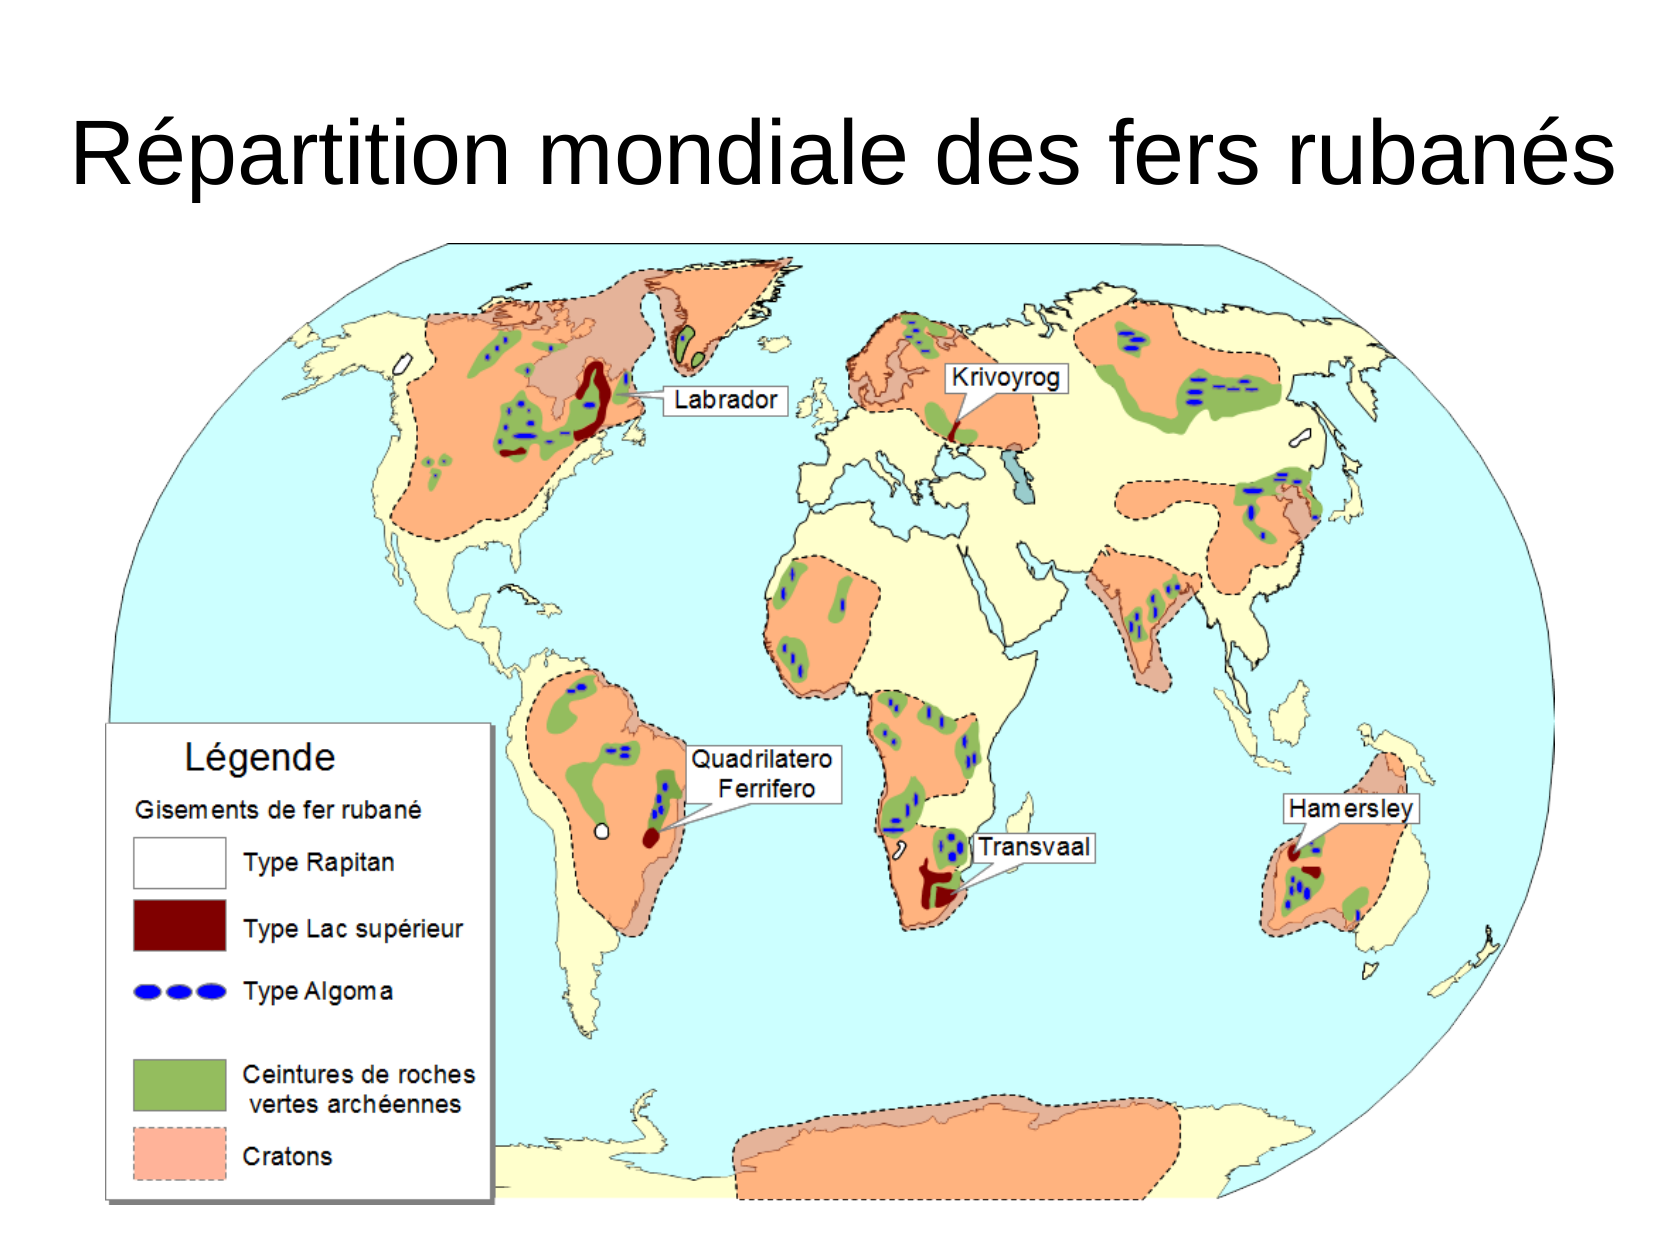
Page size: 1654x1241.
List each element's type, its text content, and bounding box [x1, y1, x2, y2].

title Répartition mondiale des fers rubanés [47, 49, 1642, 257]
picture [105, 243, 1555, 1205]
